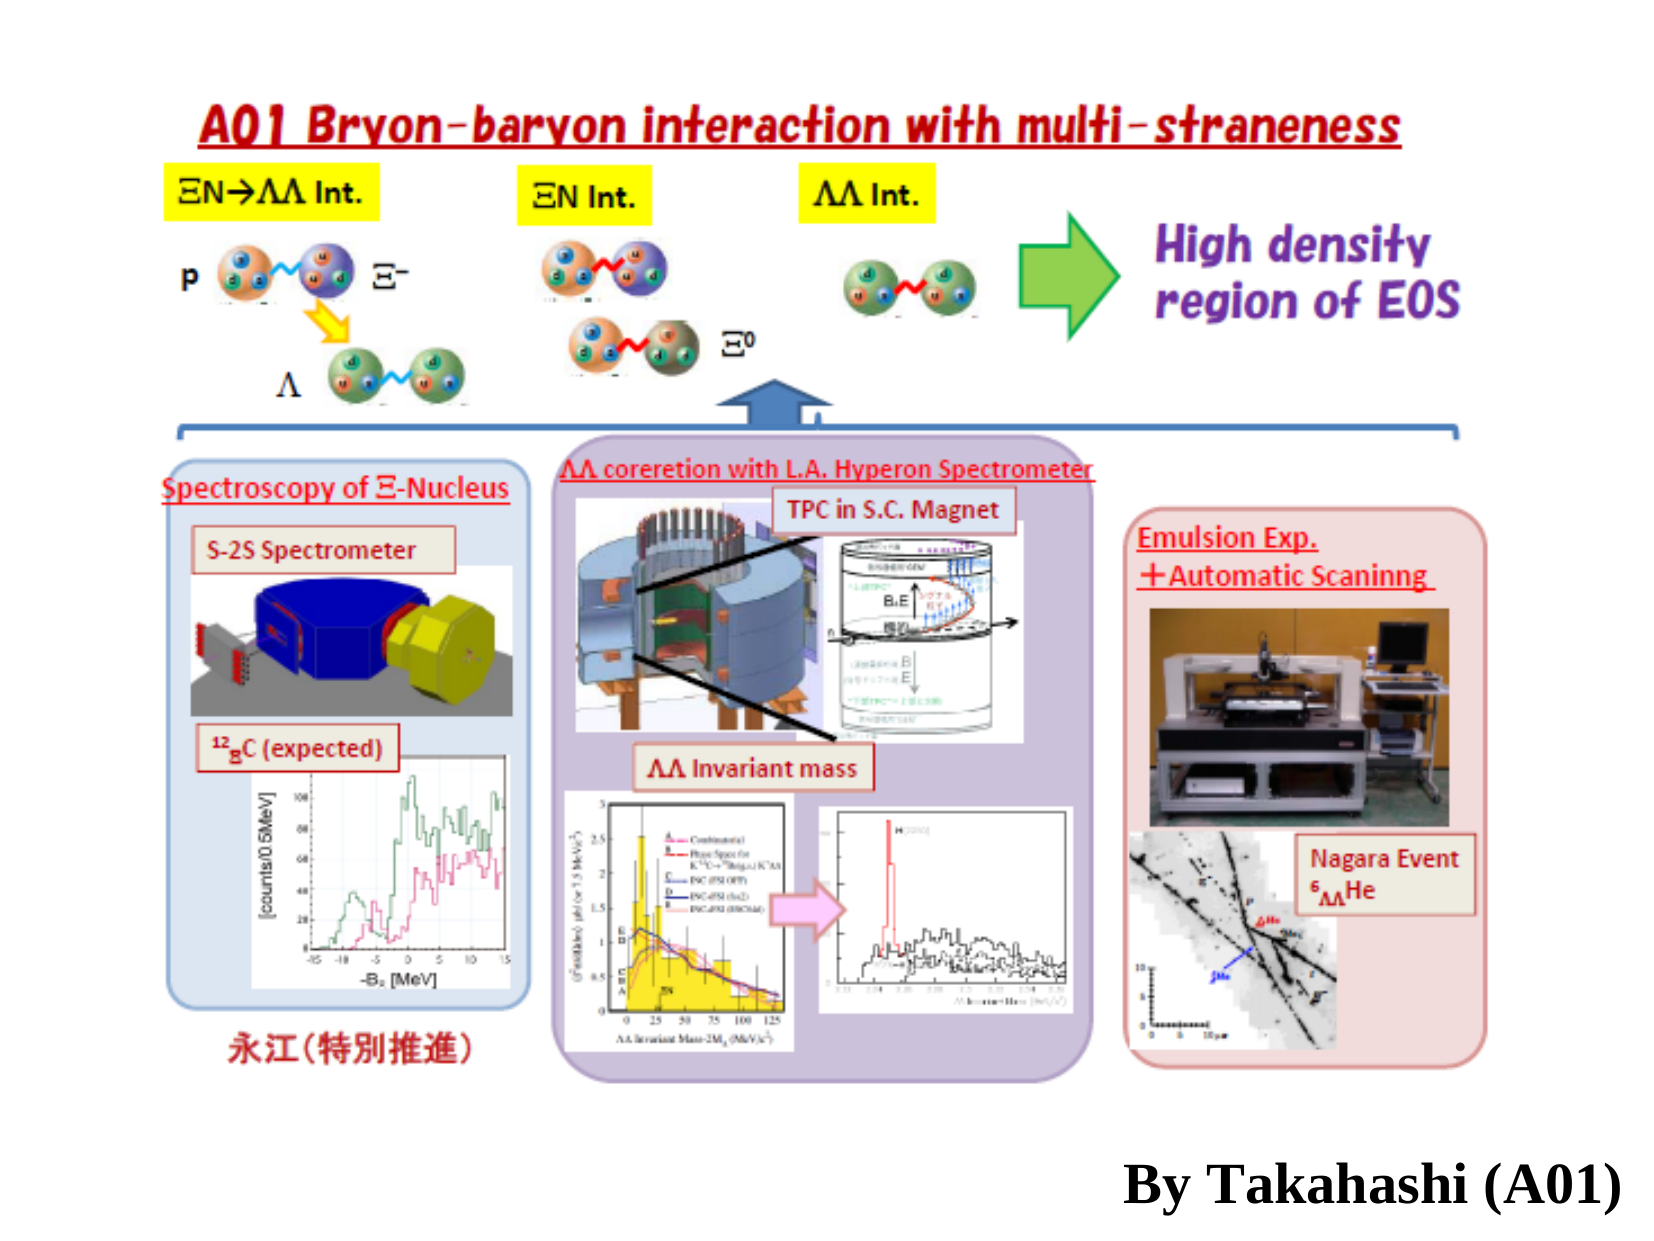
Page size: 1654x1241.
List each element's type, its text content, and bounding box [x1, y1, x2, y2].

text_box By Takahashi (A01) [1123, 1151, 1624, 1218]
picture [0, 0, 1648, 1166]
